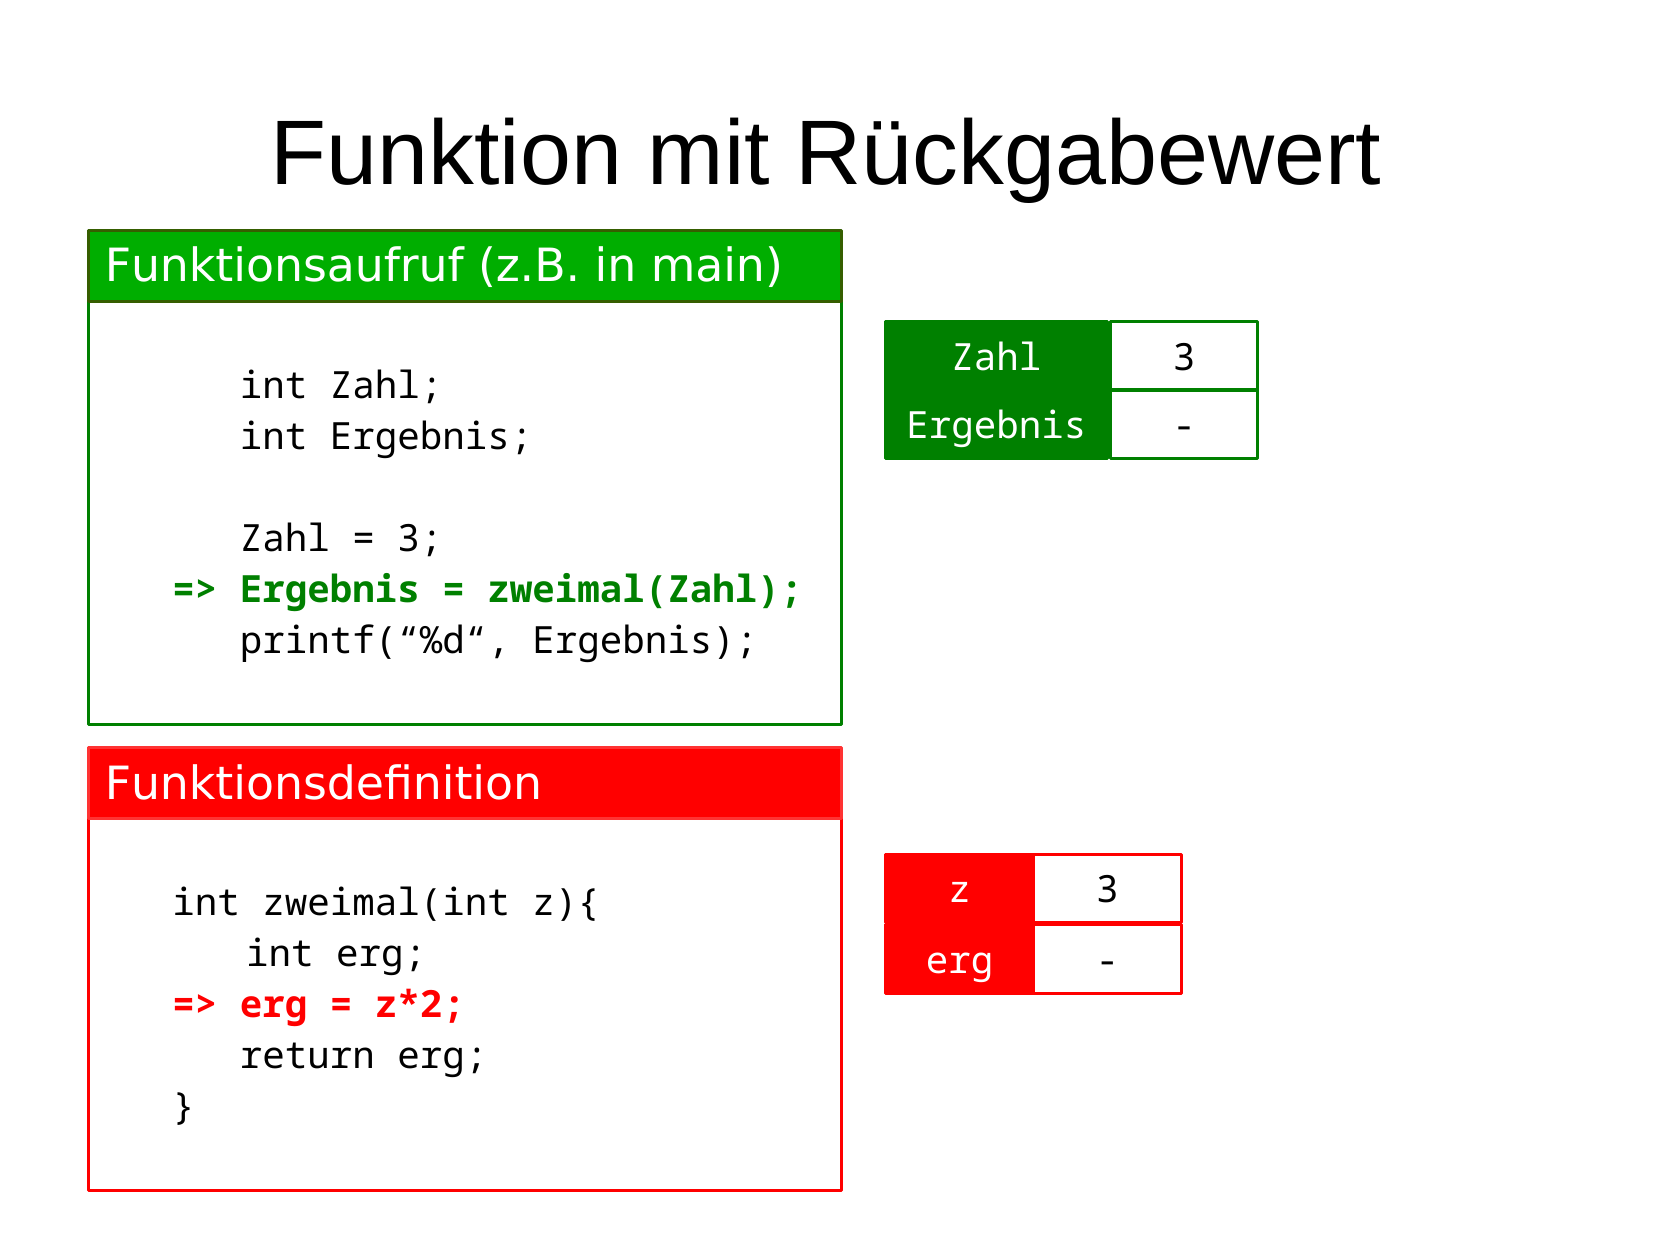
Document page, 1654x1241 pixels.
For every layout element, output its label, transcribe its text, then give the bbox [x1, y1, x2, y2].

text_box - [1033, 924, 1182, 987]
text_box 3 [1033, 854, 1182, 916]
title Funktion mit Rückgabewert [82, 49, 1571, 257]
text_box - [1110, 389, 1258, 452]
text_box int zweimal(int z){ int erg; => erg = z*2; return erg; } [88, 820, 842, 1139]
text_box Funktionsaufruf (z.B. in main) [88, 257, 842, 302]
text_box Zahl [885, 321, 1108, 384]
text_box int Zahl; int Ergebnis; Zahl = 3; => Ergebnis = zweimal(Zahl); printf(“%d“, Ergebnis); [88, 303, 842, 665]
text_box z [885, 854, 1032, 916]
text_box 3 [1110, 321, 1258, 384]
text_box Funktionsdefinition [88, 747, 842, 819]
text_box erg [885, 924, 1032, 987]
text_box Ergebnis [885, 389, 1108, 452]
